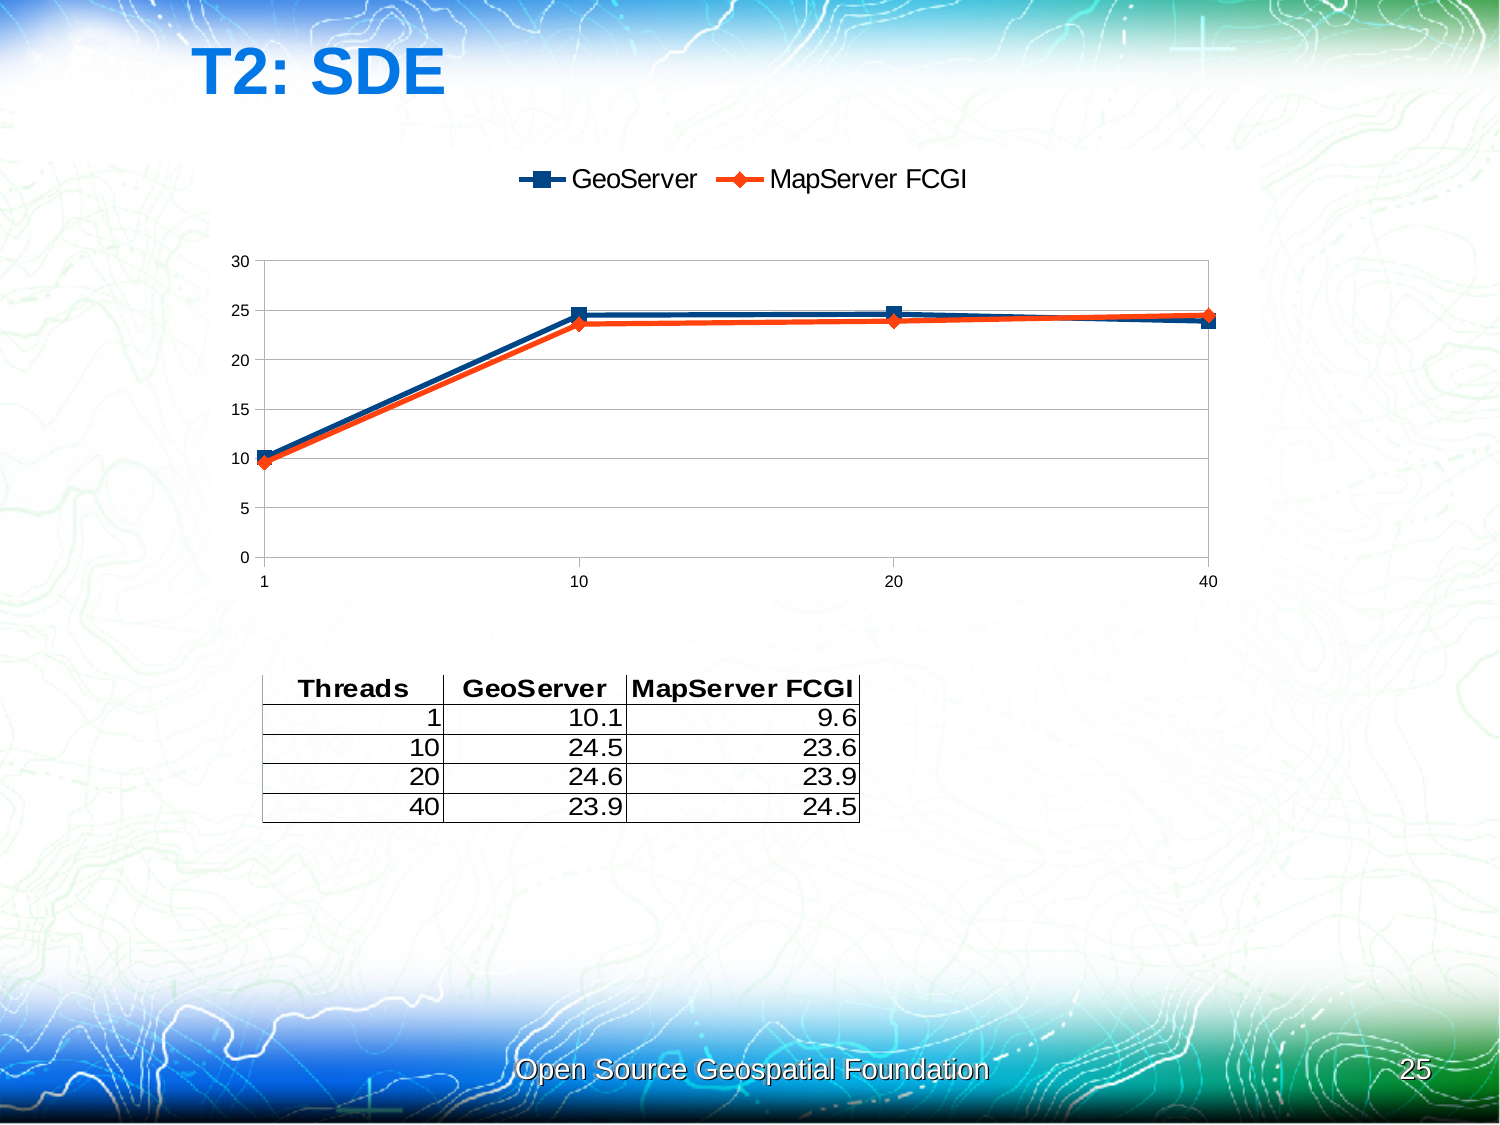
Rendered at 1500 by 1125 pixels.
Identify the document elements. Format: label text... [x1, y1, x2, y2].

title T2: SDE [177, 20, 1477, 122]
chart [210, 149, 1261, 601]
chart [262, 675, 863, 826]
picture [0, 0, 1500, 1125]
